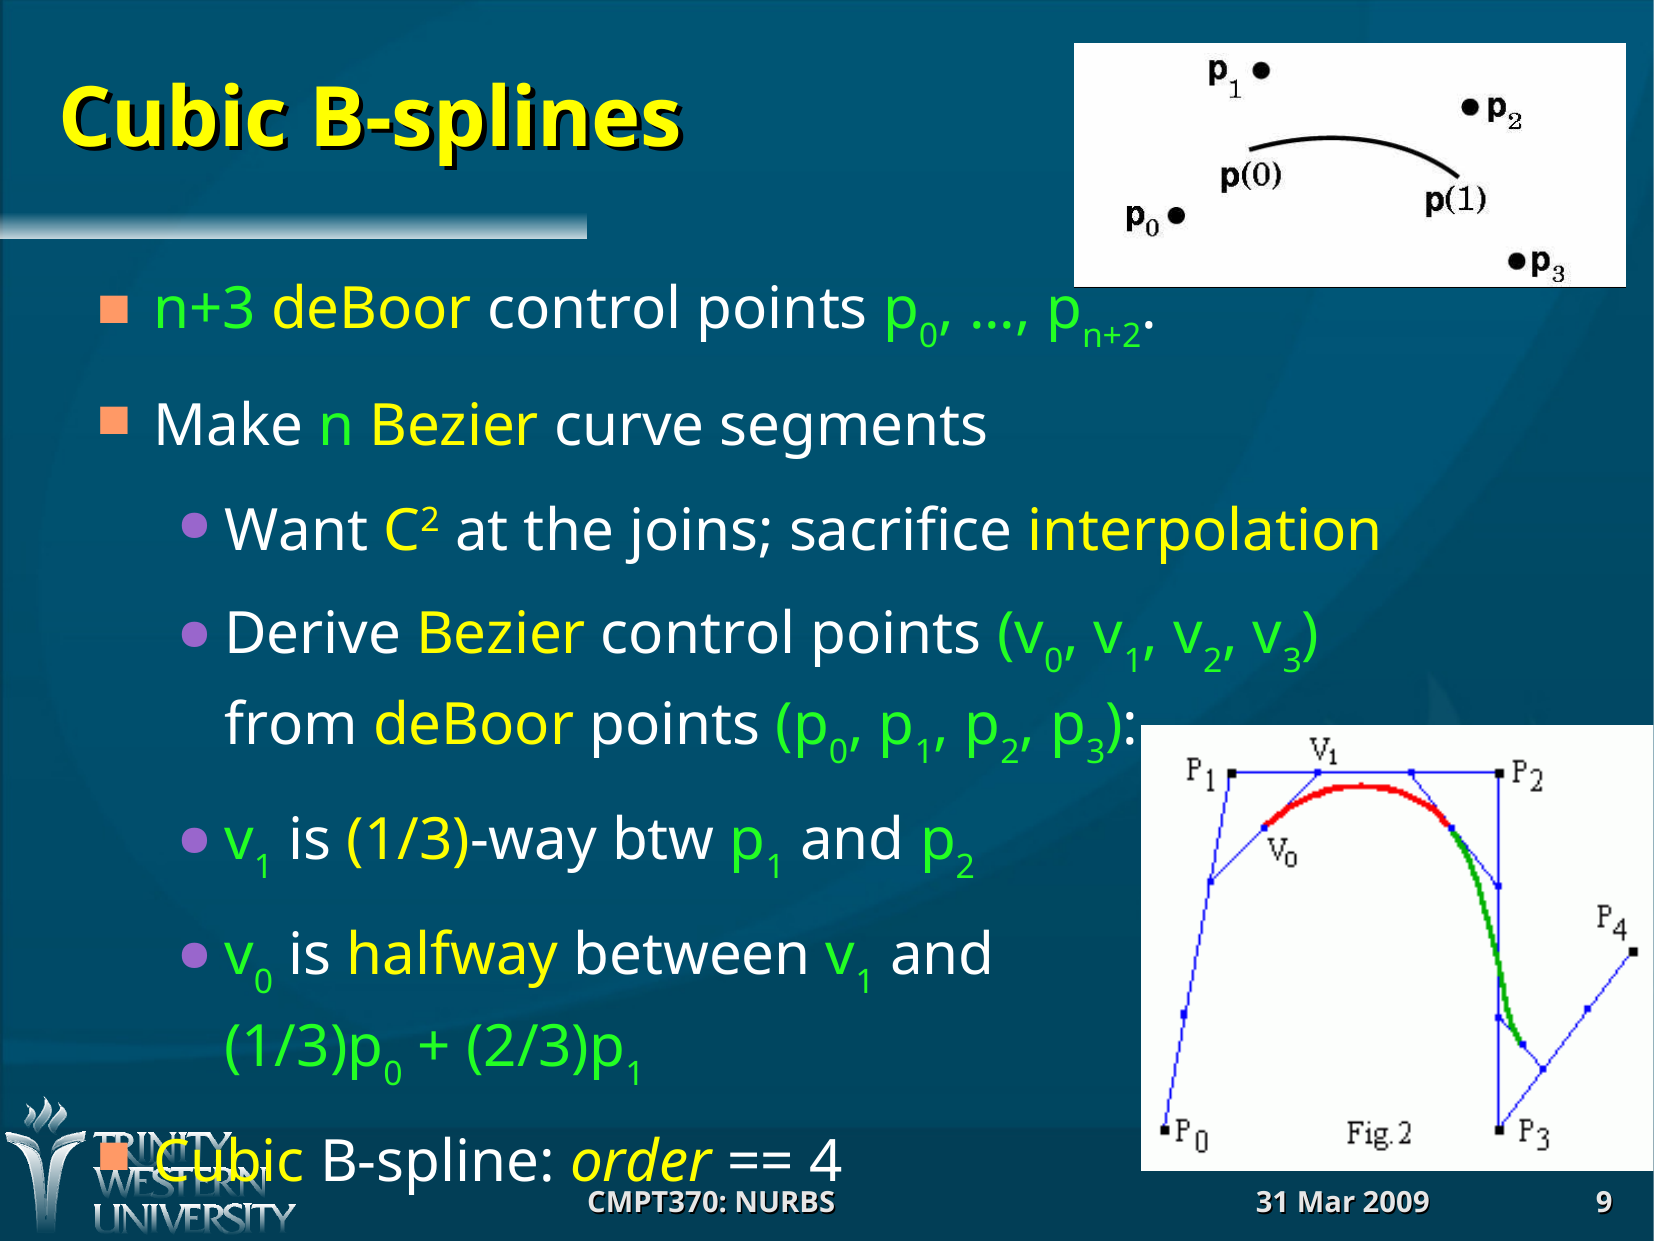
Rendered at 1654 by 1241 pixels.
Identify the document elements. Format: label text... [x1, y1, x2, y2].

title Cubic B-splines [59, 19, 1548, 208]
picture [1075, 44, 1625, 287]
picture [0, 233, 586, 238]
picture [38, 1227, 54, 1232]
picture [1142, 726, 1654, 1170]
picture [0, 214, 586, 232]
list n+3 deBoor control points p0, ..., pn+2. Make n Bezier curve segments Want C2 at the joins; sacrifice interpolation Derive Bezier control points (v0, v1, v2, v3) from deBoor points (p0, p1, p2, p3): v1 is (1/3)-way btw p1 and p2 v0 is halfway between v1 and (1/3)p0 + (2/3)p1 Cubic B-spline: order == 4 [82, 266, 1571, 1112]
